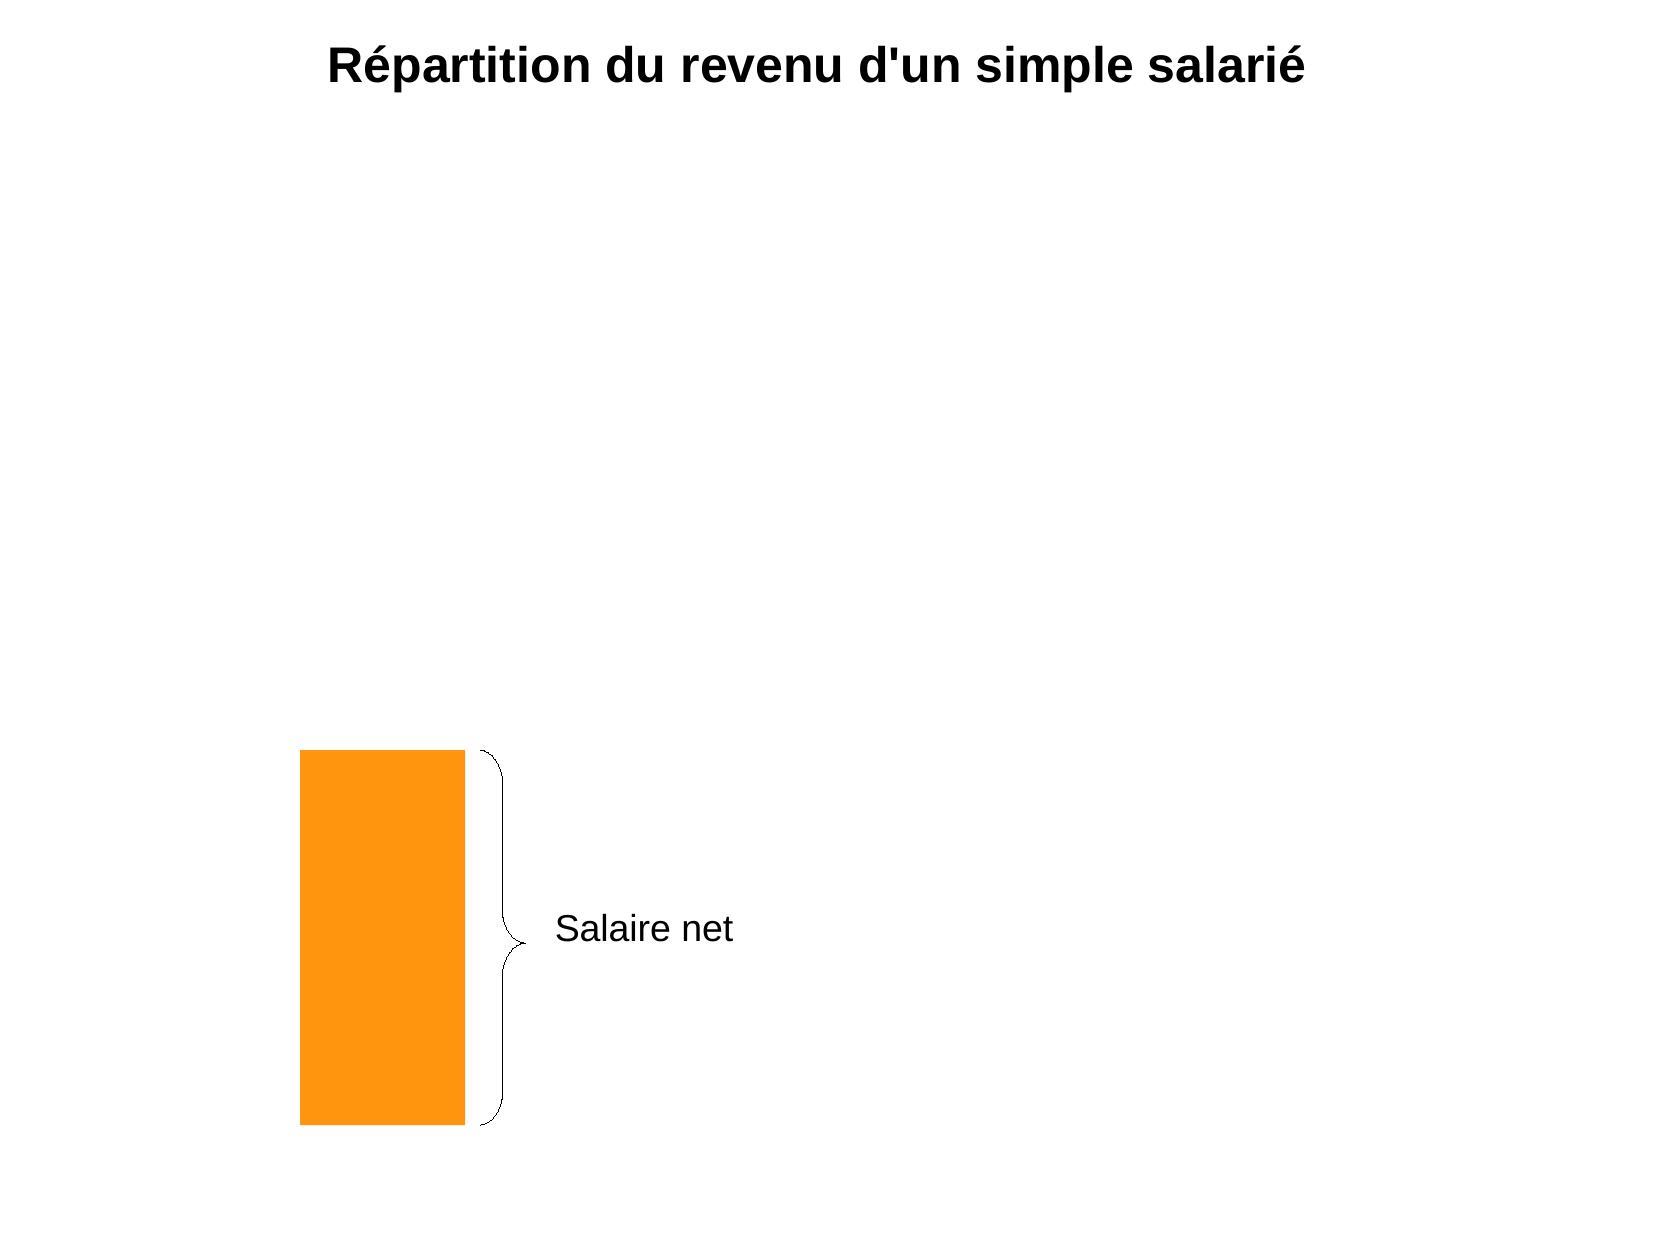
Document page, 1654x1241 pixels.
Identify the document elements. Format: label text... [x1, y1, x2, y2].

text_box Salaire net [540, 900, 841, 957]
text_box Répartition du revenu d'un simple salarié [150, 30, 1486, 102]
text_box [300, 750, 466, 1126]
